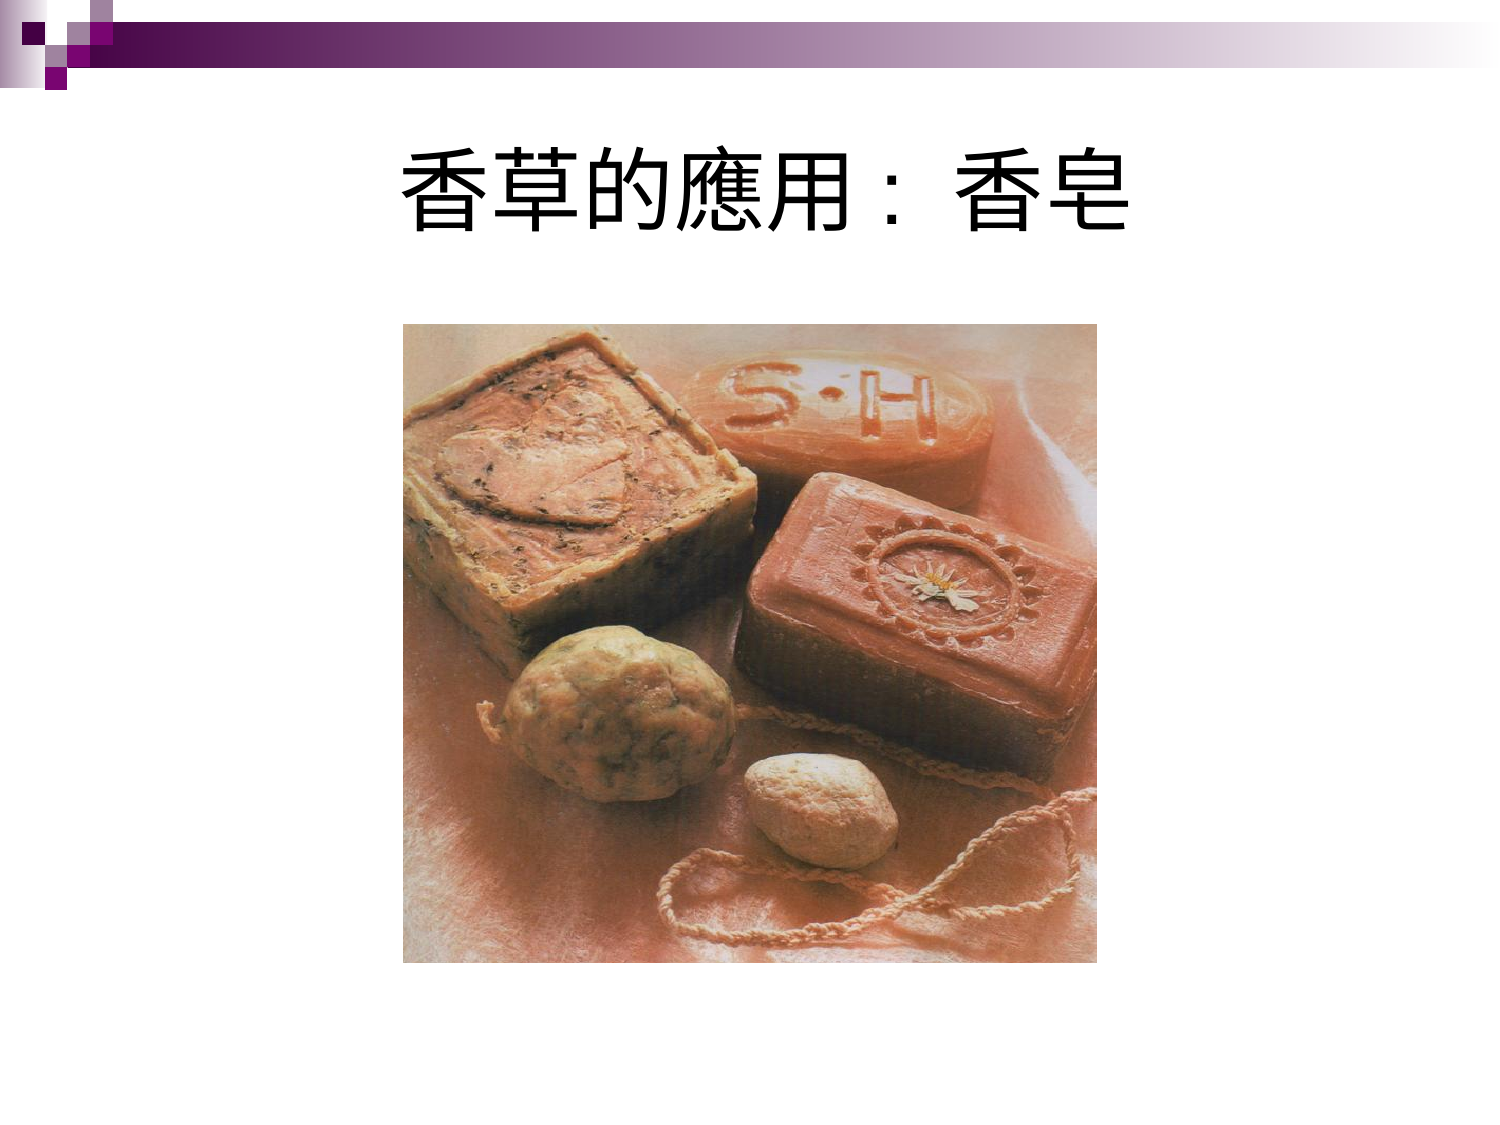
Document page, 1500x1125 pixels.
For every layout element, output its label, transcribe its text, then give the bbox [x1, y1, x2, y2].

chart [403, 324, 1097, 963]
title 香草的應用: 香皂 [75, 75, 1426, 300]
